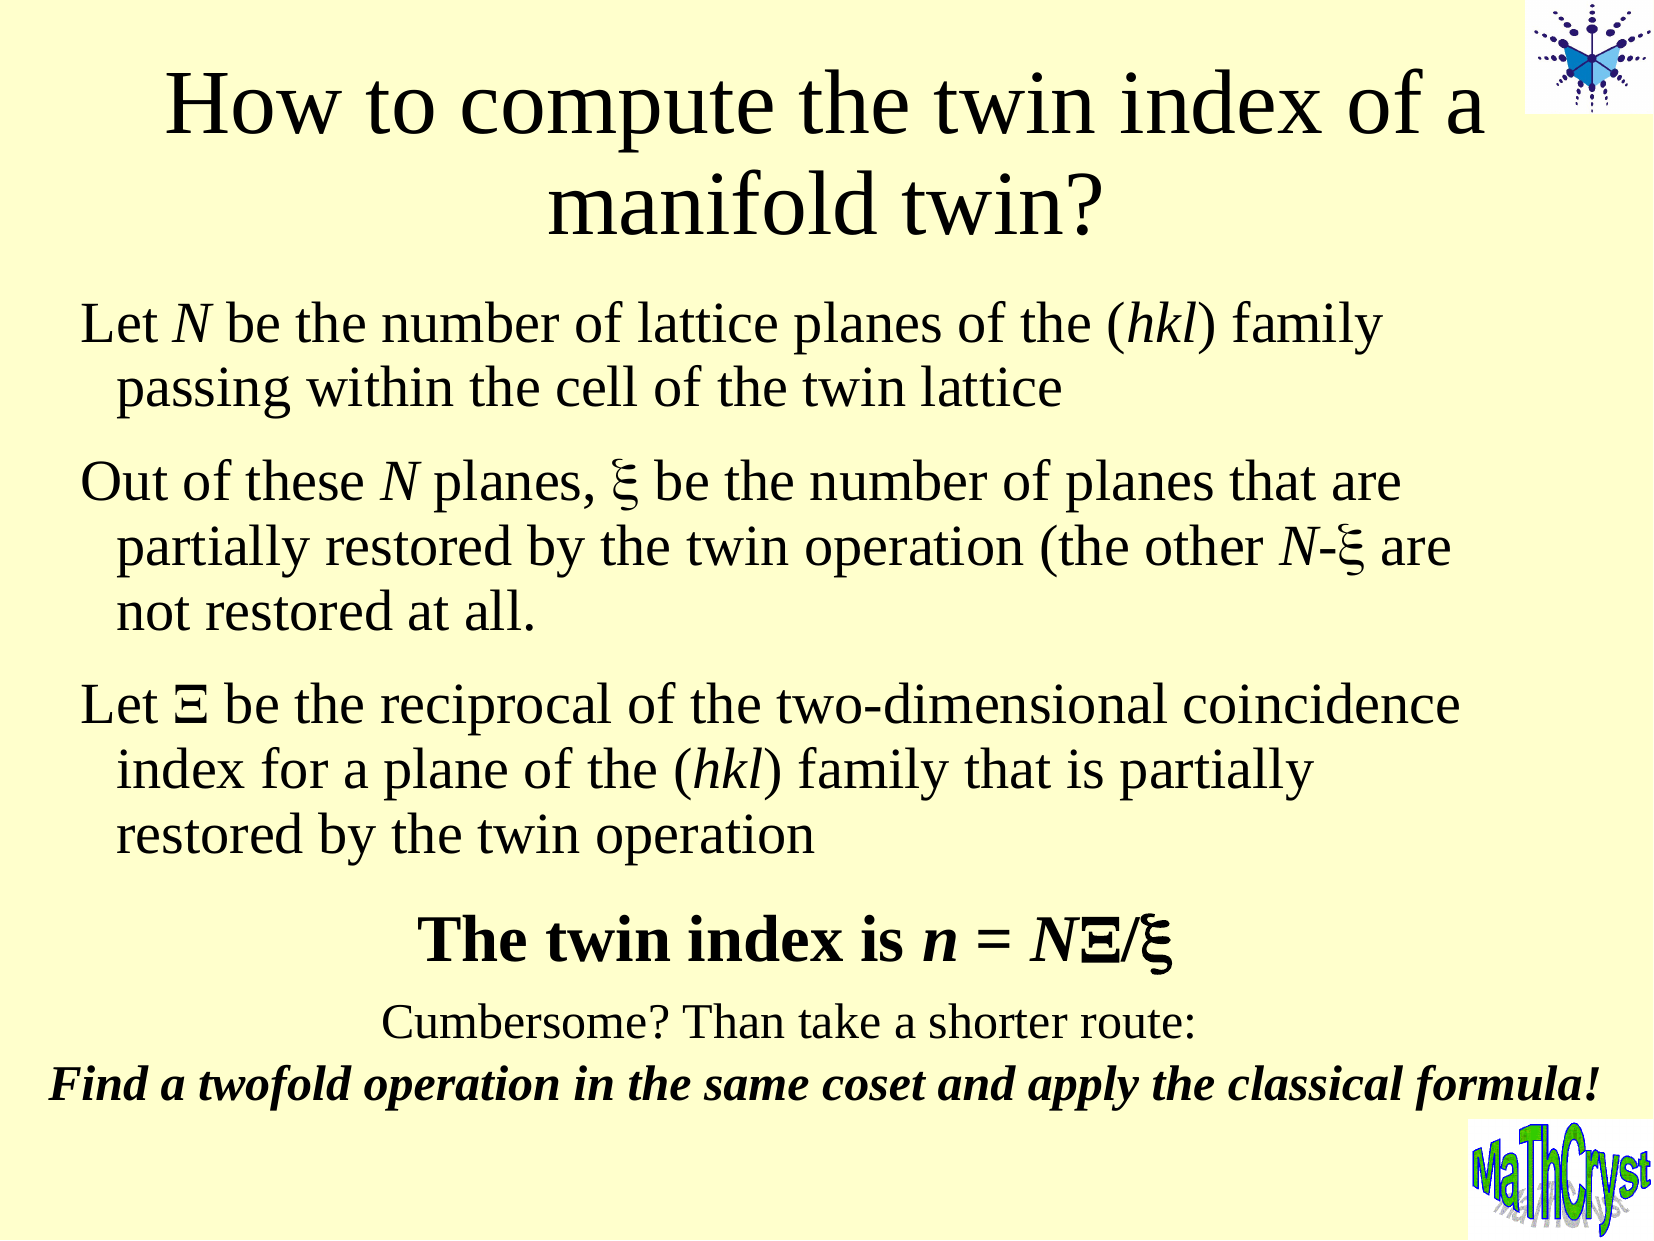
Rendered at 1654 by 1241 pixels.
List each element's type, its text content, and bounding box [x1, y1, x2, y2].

picture [1525, 0, 1654, 114]
picture [1468, 1119, 1654, 1241]
text_box Find a twofold operation in the same coset and apply the classical formula! [48, 1056, 1604, 1113]
text_box Cumbersome? Than take a shorter route: [381, 993, 1198, 1051]
text_box The twin index is n = NX/x [417, 902, 1174, 984]
title How to compute the twin index of a manifold twin? [82, 49, 1571, 257]
list Let N be the number of lattice planes of the (hkl) family passing within the cell of the twin lattice Out of these N planes,  be the number of planes that are partially restored by the twin operation (the other N- are not restored at all. Let  be the reciprocal of the two-dimensional coincidence index for a plane of the (hkl) family that is partially restored by the twin operation [45, 290, 1571, 893]
